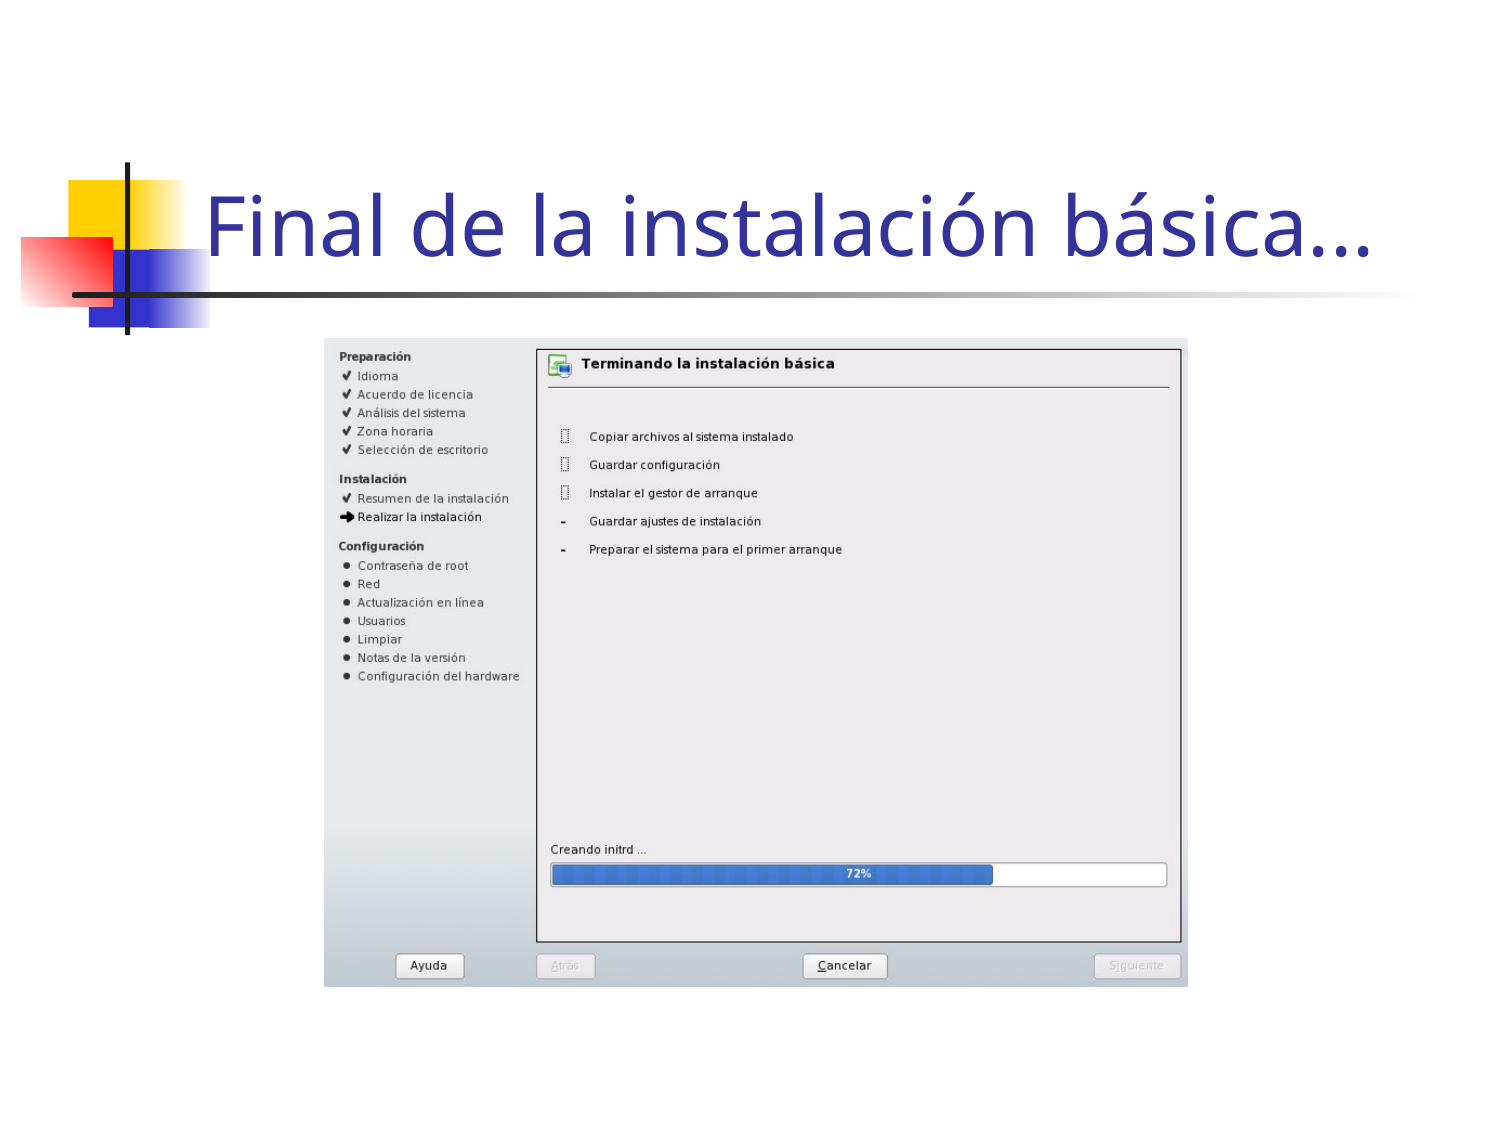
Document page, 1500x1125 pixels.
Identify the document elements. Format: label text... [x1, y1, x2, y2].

title Final de la instalación básica... [188, 101, 1468, 289]
picture [324, 337, 1188, 987]
